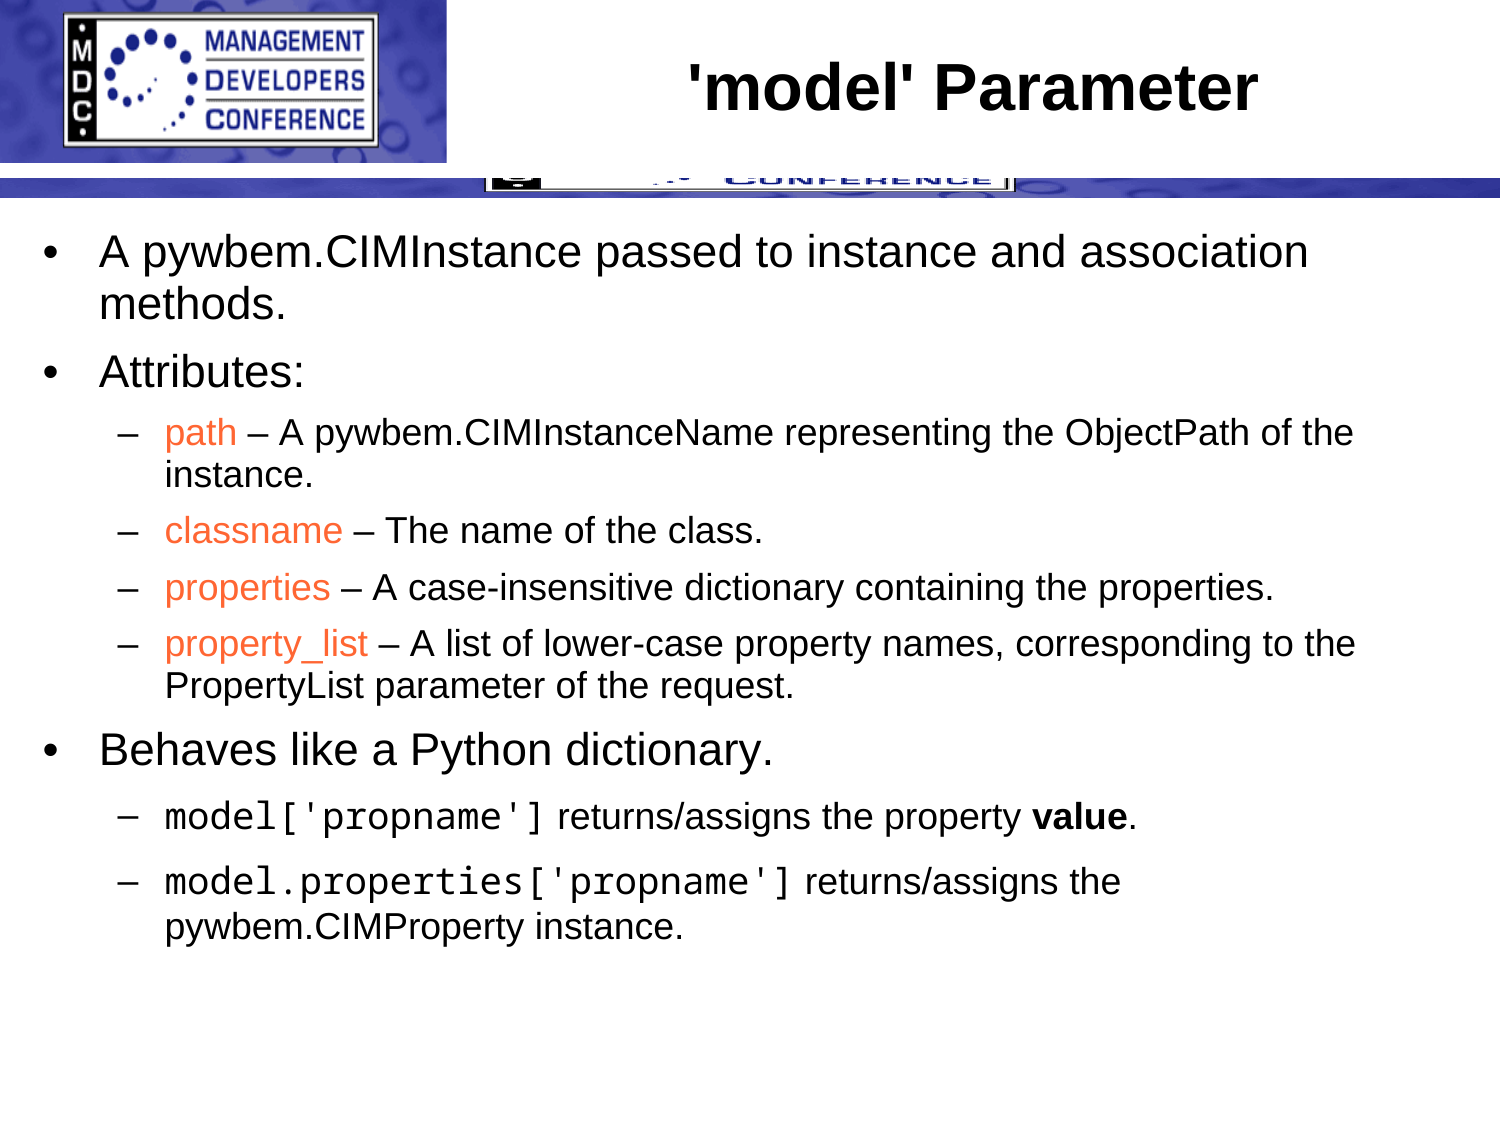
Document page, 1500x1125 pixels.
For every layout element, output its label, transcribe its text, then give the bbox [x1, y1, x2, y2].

list A pywbem.CIMInstance passed to instance and association methods. Attributes: path – A pywbem.CIMInstanceName representing the ObjectPath of the instance. classname – The name of the class. properties – A case-insensitive dictionary containing the properties. property_list – A list of lower-case property names, corresponding to the PropertyList parameter of the request. Behaves like a Python dictionary. model['propname'] returns/assigns the property value. model.properties['propname'] returns/assigns the pywbem.CIMProperty instance. [42, 226, 1433, 1082]
picture [0, 0, 447, 163]
picture [0, 178, 1500, 198]
title 'model' Parameter [447, 0, 1500, 176]
